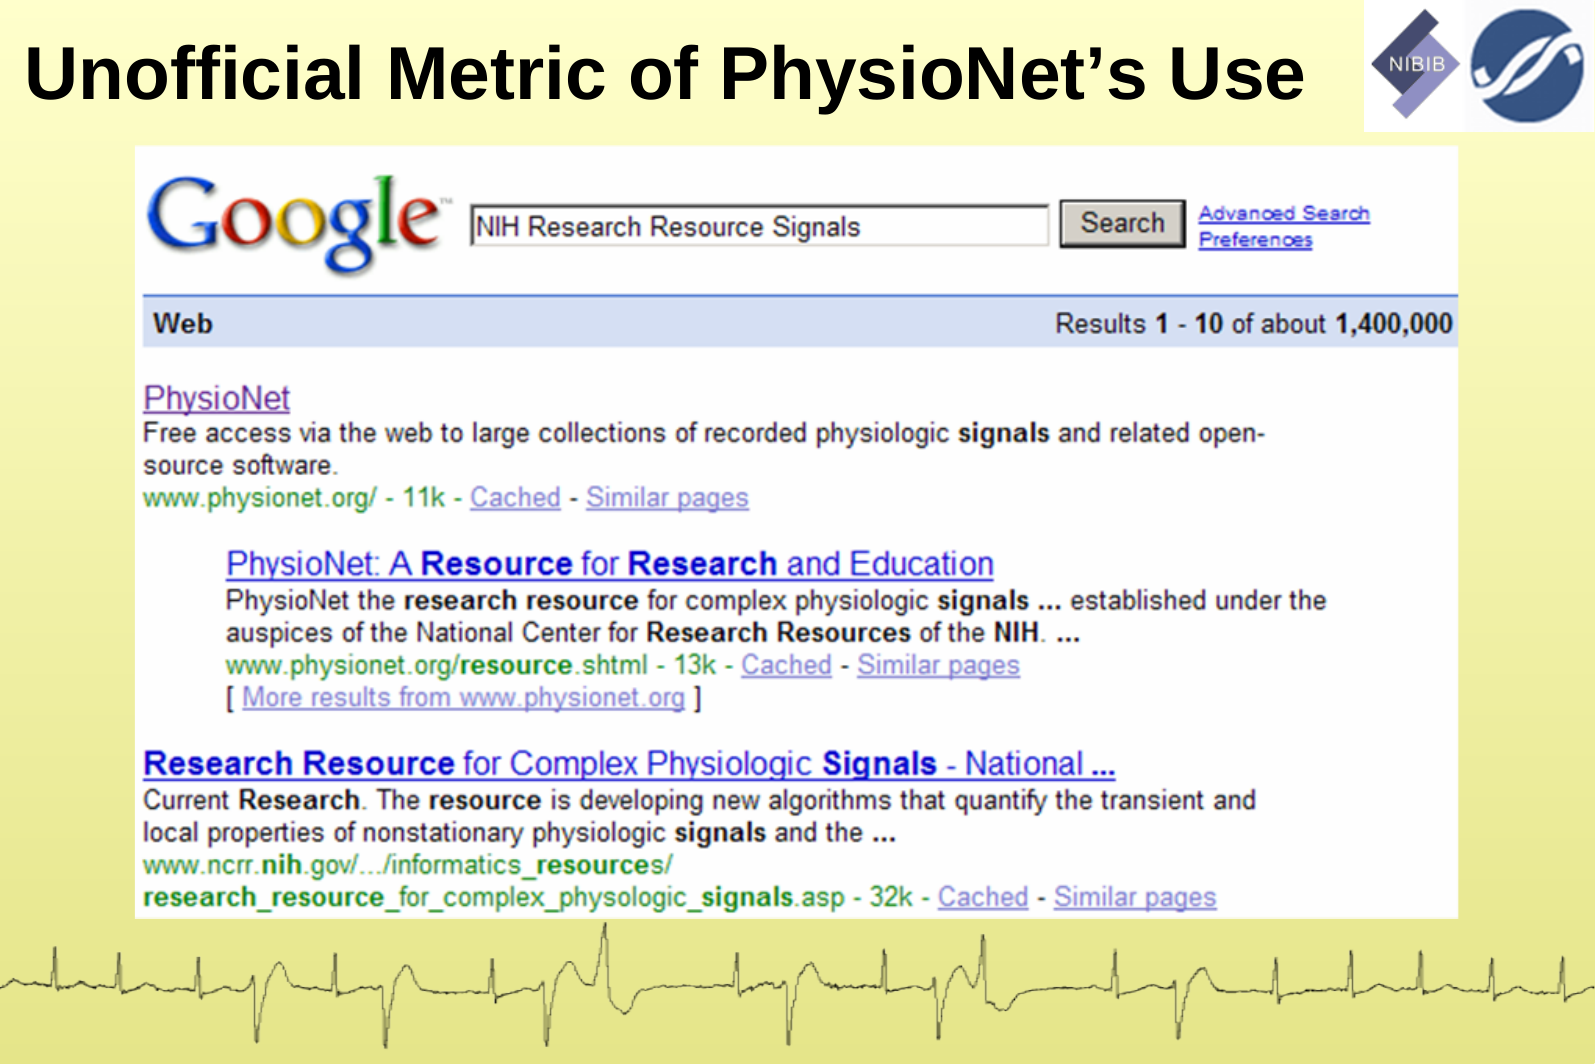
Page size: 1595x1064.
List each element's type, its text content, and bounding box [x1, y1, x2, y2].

picture [1498, 0, 1595, 132]
title Unofficial Metric of PhysioNet’s Use [9, 0, 1498, 155]
picture [0, 145, 1595, 1064]
